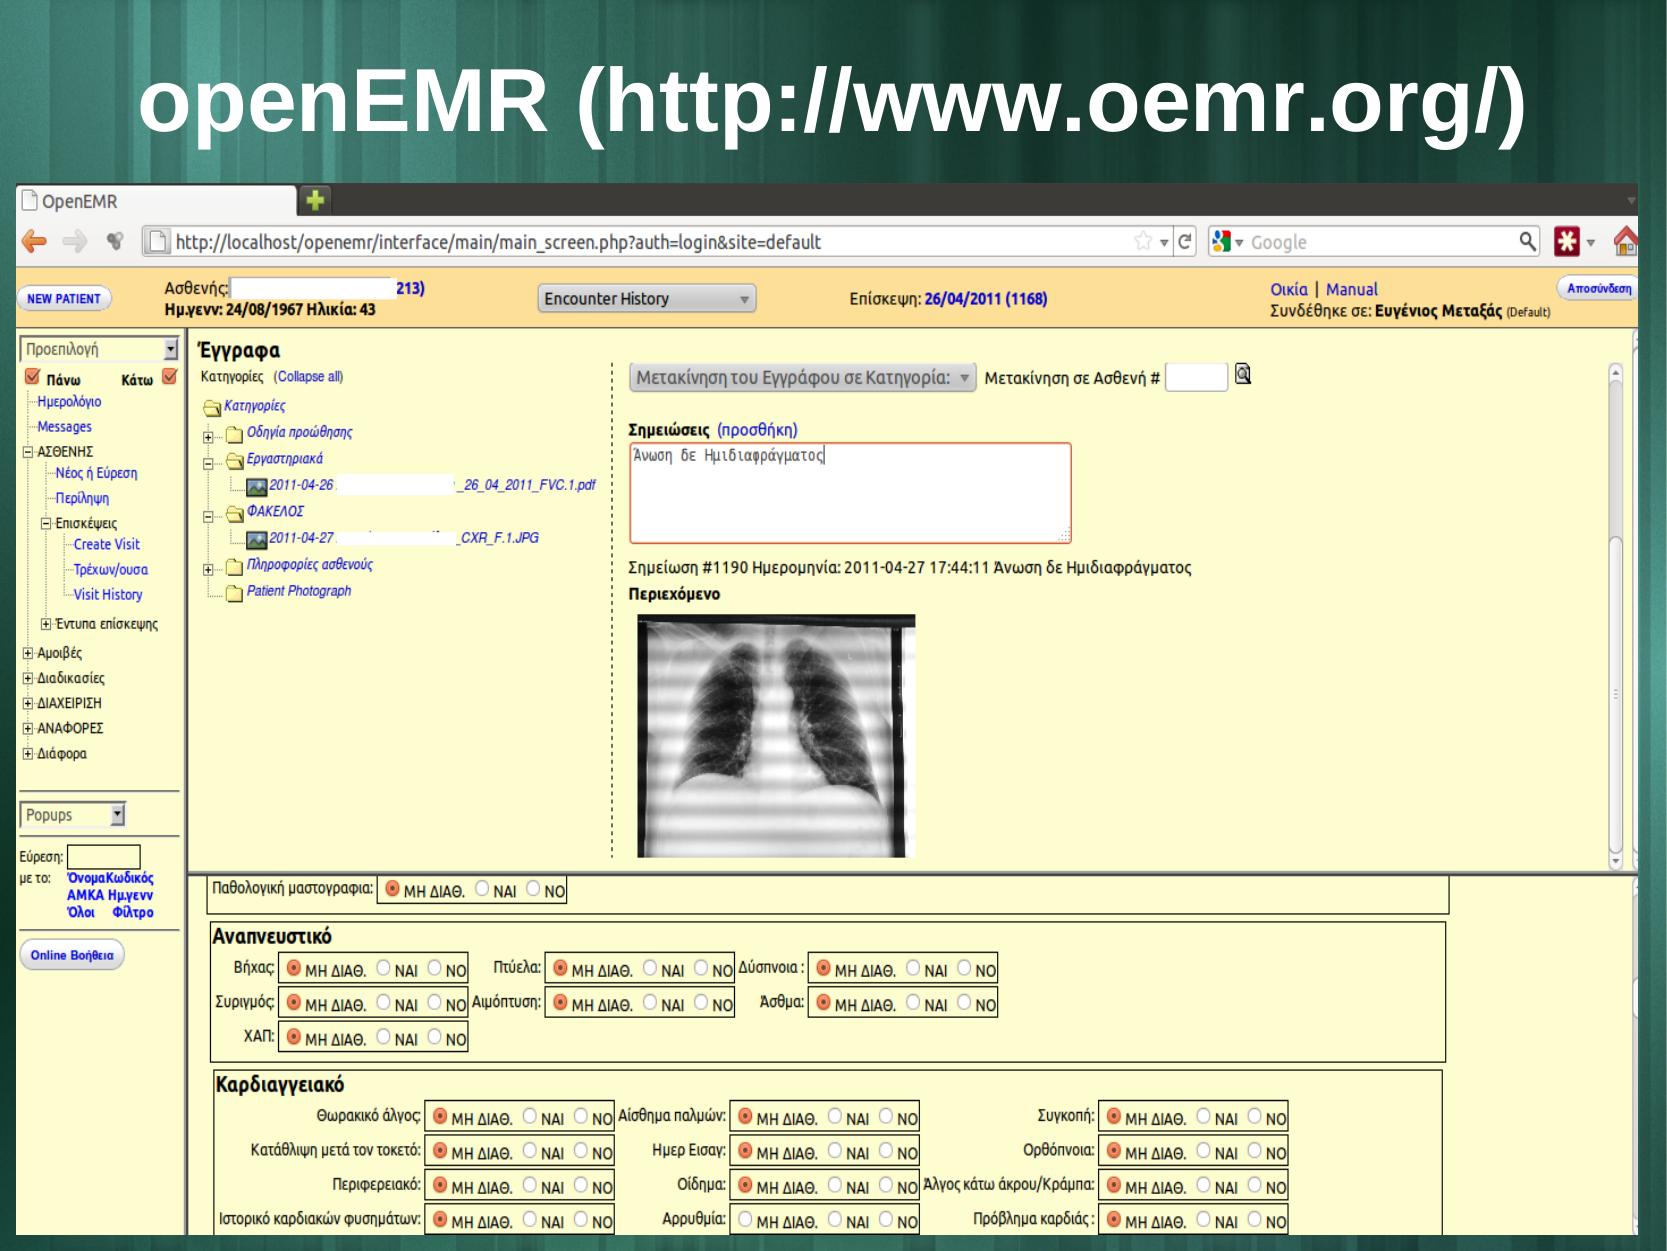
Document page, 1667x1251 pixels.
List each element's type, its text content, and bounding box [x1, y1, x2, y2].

picture [0, 0, 1667, 1251]
title openEMR (http://www.oemr.org/) [40, 50, 1627, 183]
